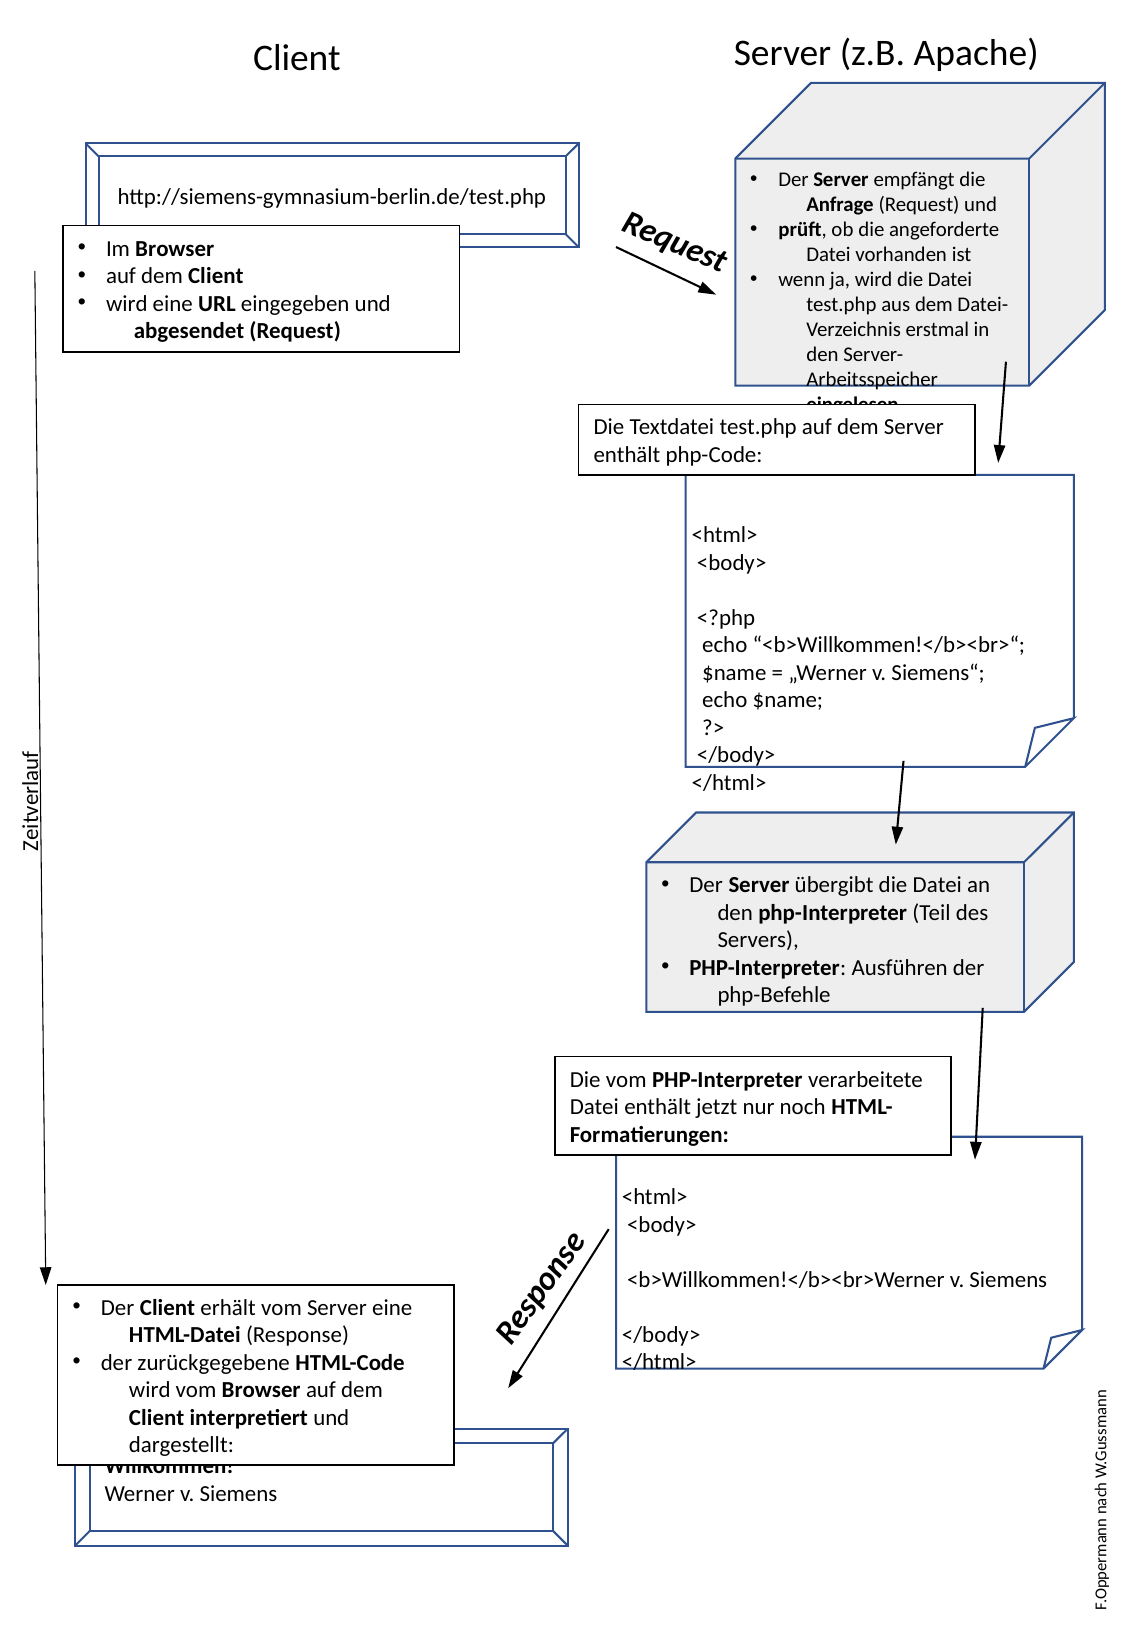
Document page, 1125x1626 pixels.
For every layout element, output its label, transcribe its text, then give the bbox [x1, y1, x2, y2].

text_box Response [469, 1203, 609, 1367]
text_box <html> <body> <?php echo “<b>Willkommen!</b><br>“; $name = „Werner v. Siemens“; echo $name; ?> </body> </html> [685, 474, 1074, 767]
text_box Der Server übergibt die Datei an den php-Interpreter (Teil des Servers), PHP-Interpreter: Ausführen der php-Befehle [646, 812, 1074, 1012]
text_box F.Oppermann nach W.Gussmann [1082, 1368, 1118, 1625]
text_box Im Browser auf dem Client wird eine URL eingegeben und abgesendet (Request) [62, 225, 460, 352]
text_box Willkommen! Werner v. Siemens [75, 1428, 568, 1546]
text_box http://siemens-gymnasium-berlin.de/test.php [85, 143, 579, 248]
text_box Request [600, 186, 754, 294]
text_box <html> <body> <b>Willkommen!</b><br>Werner v. Siemens </body> </html> [616, 1136, 1083, 1369]
text_box Die Textdatei test.php auf dem Server enthält php-Code: [578, 404, 976, 475]
text_box Server (z.B. Apache) [718, 20, 1089, 81]
text_box Die vom PHP-Interpreter verarbeitete Datei enthält jetzt nur noch HTML-Formatierungen: [554, 1056, 952, 1156]
text_box Client [238, 25, 365, 87]
text_box Der Client erhält vom Server eine HTML-Datei (Response) der zurückgegebene HTML-Code wird vom Browser auf dem Client interpretiert und dargestellt: [57, 1284, 455, 1439]
text_box Zeitverlauf [7, 734, 51, 867]
text_box Der Server empfängt die Anfrage (Request) und prüft, ob die angeforderte Datei vorhanden ist wenn ja, wird die Datei test.php aus dem Datei-Verzeichnis erstmal in den Server-Arbeitsspeicher eingelesen. [735, 82, 1105, 386]
